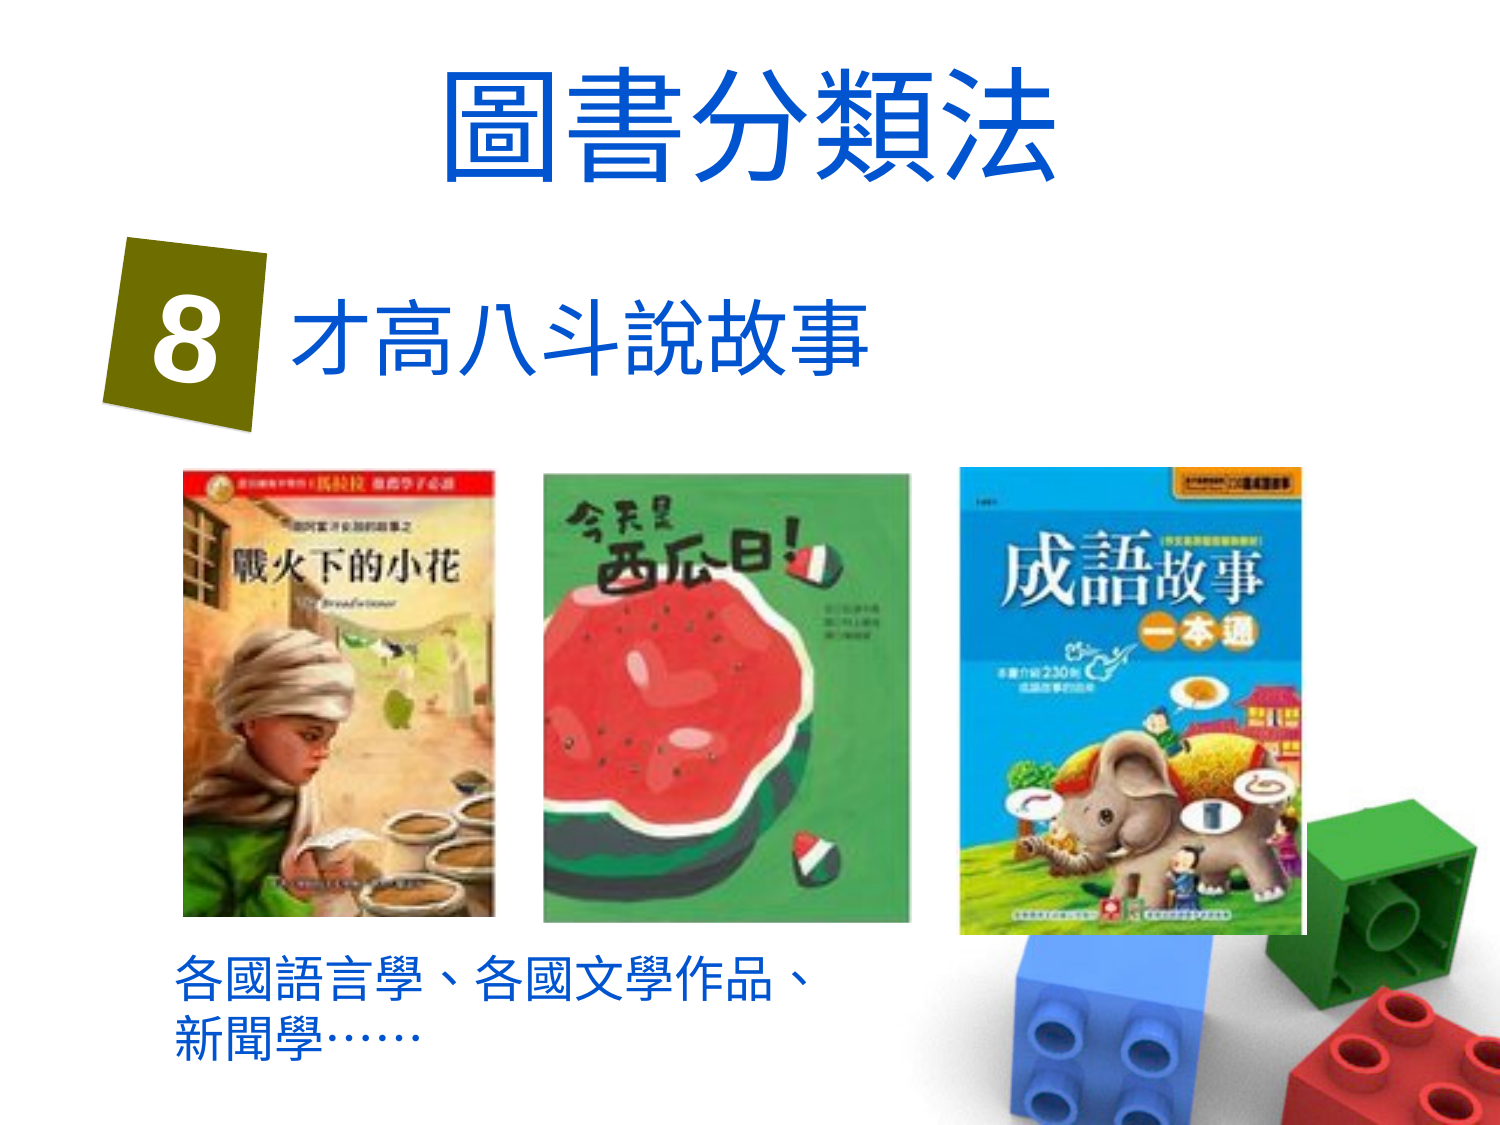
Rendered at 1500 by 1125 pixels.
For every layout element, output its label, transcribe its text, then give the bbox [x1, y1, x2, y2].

text_box 各國語言學、各國文學作品、新聞學…… [159, 939, 880, 1075]
title 圖書分類法 [112, 28, 1388, 217]
picture [183, 187, 1500, 1125]
text_box 才高八斗說故事 [274, 279, 888, 395]
text_box 8 [102, 236, 268, 433]
